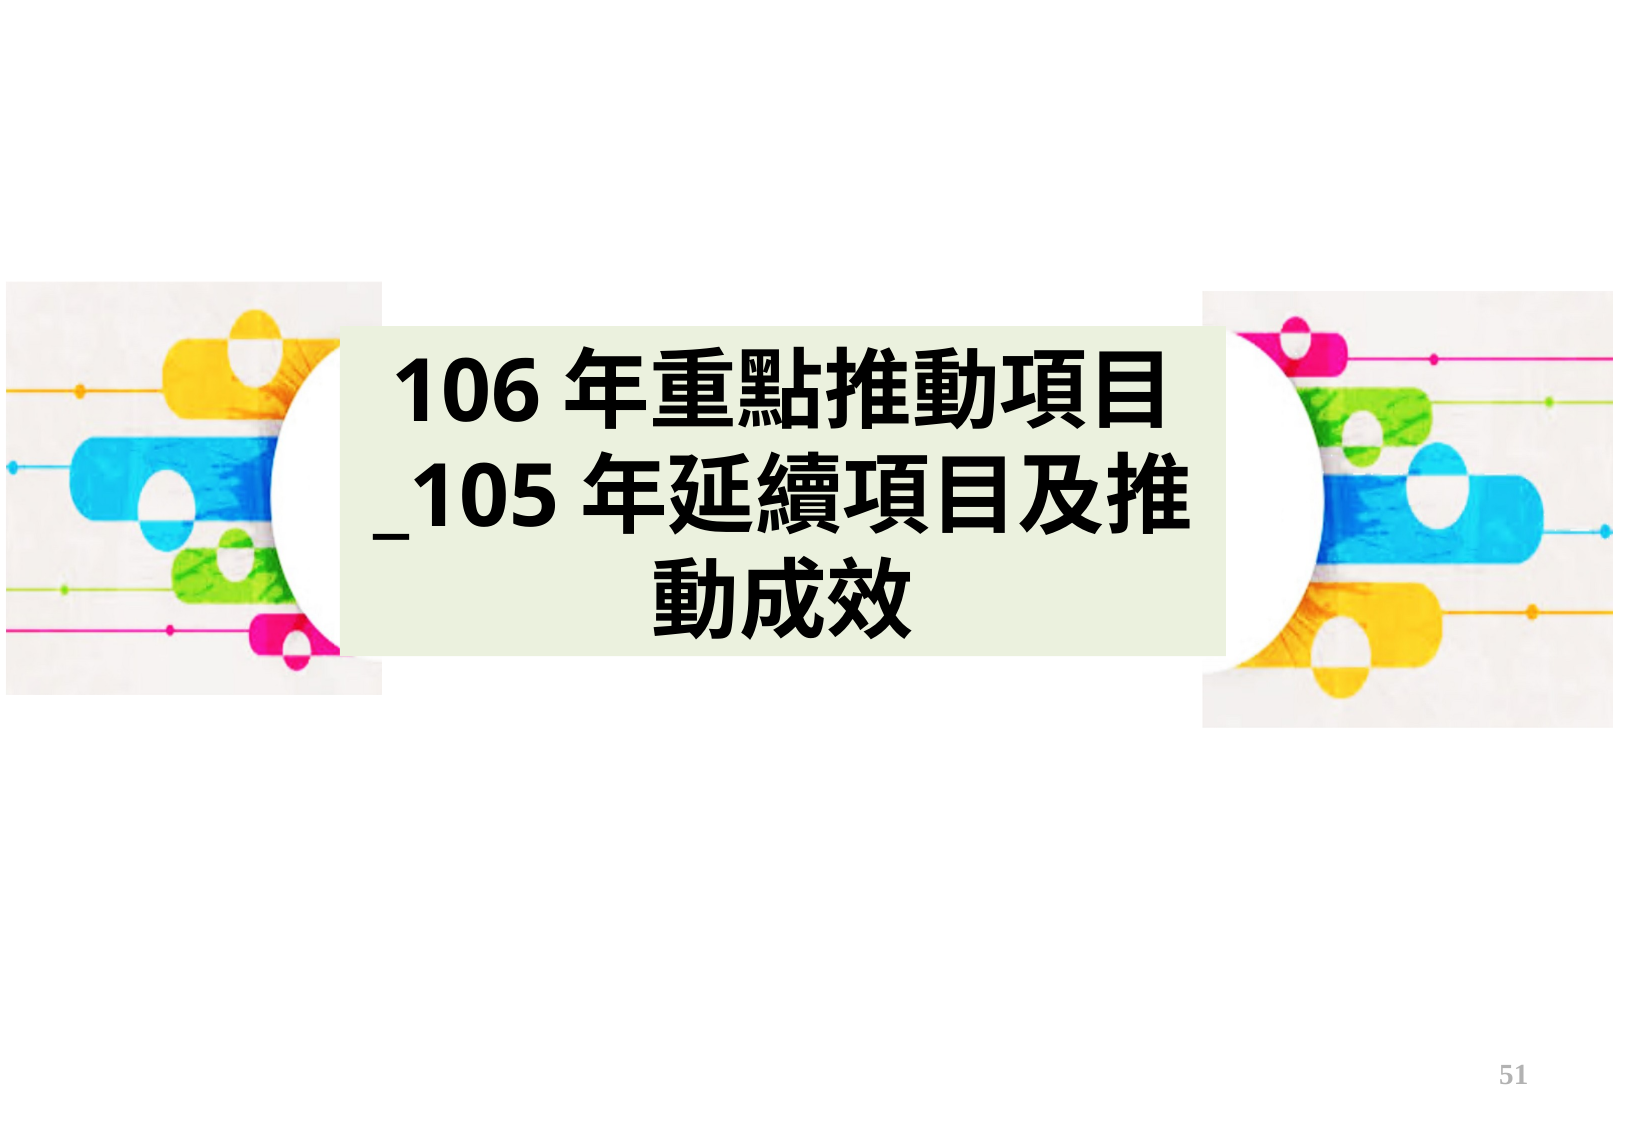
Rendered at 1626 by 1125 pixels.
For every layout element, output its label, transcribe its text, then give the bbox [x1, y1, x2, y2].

slide_number <編號> [1164, 1042, 1544, 1103]
text_box 106年重點推動項目 _105年延續項目及推動成效 [339, 326, 1226, 657]
picture [7, 283, 382, 694]
picture [1203, 292, 1613, 727]
